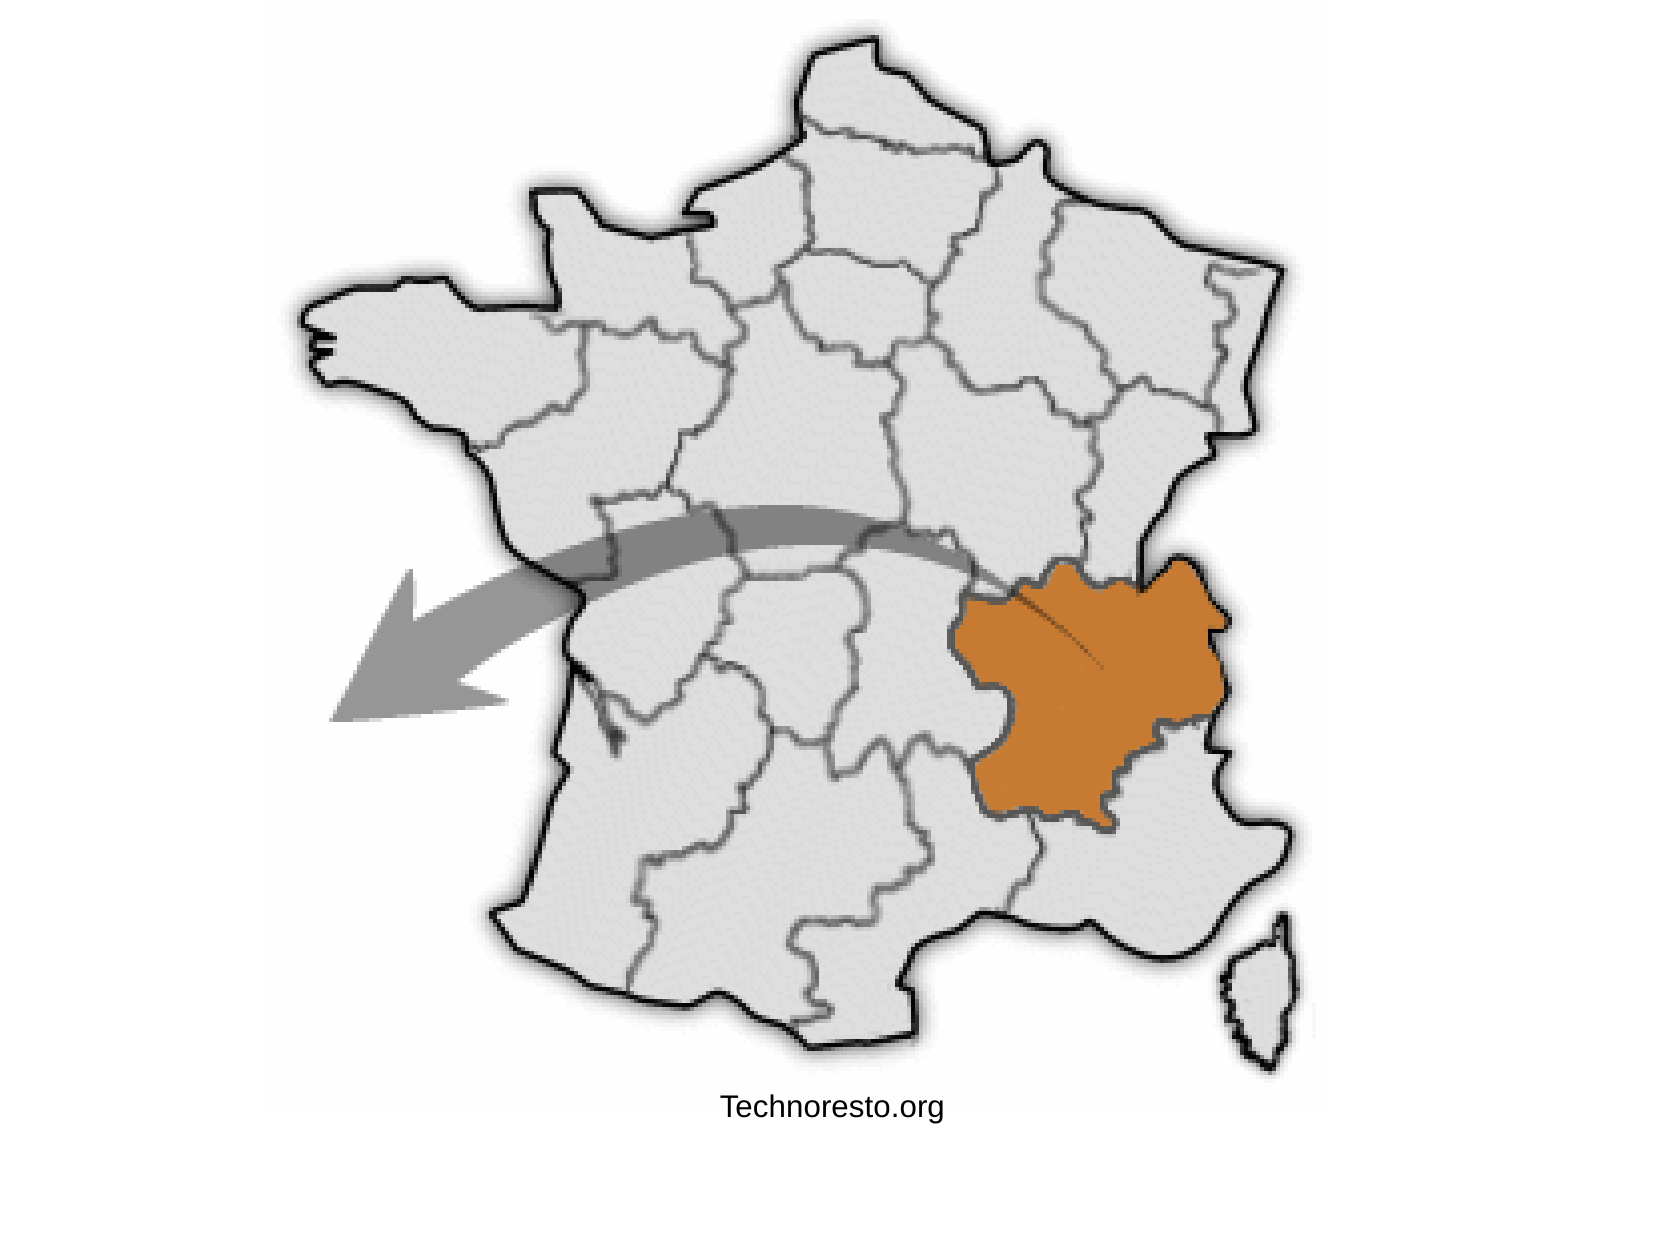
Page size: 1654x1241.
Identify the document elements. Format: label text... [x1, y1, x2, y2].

title Technoresto.org [88, 1003, 1577, 1211]
picture [265, 0, 1329, 1003]
